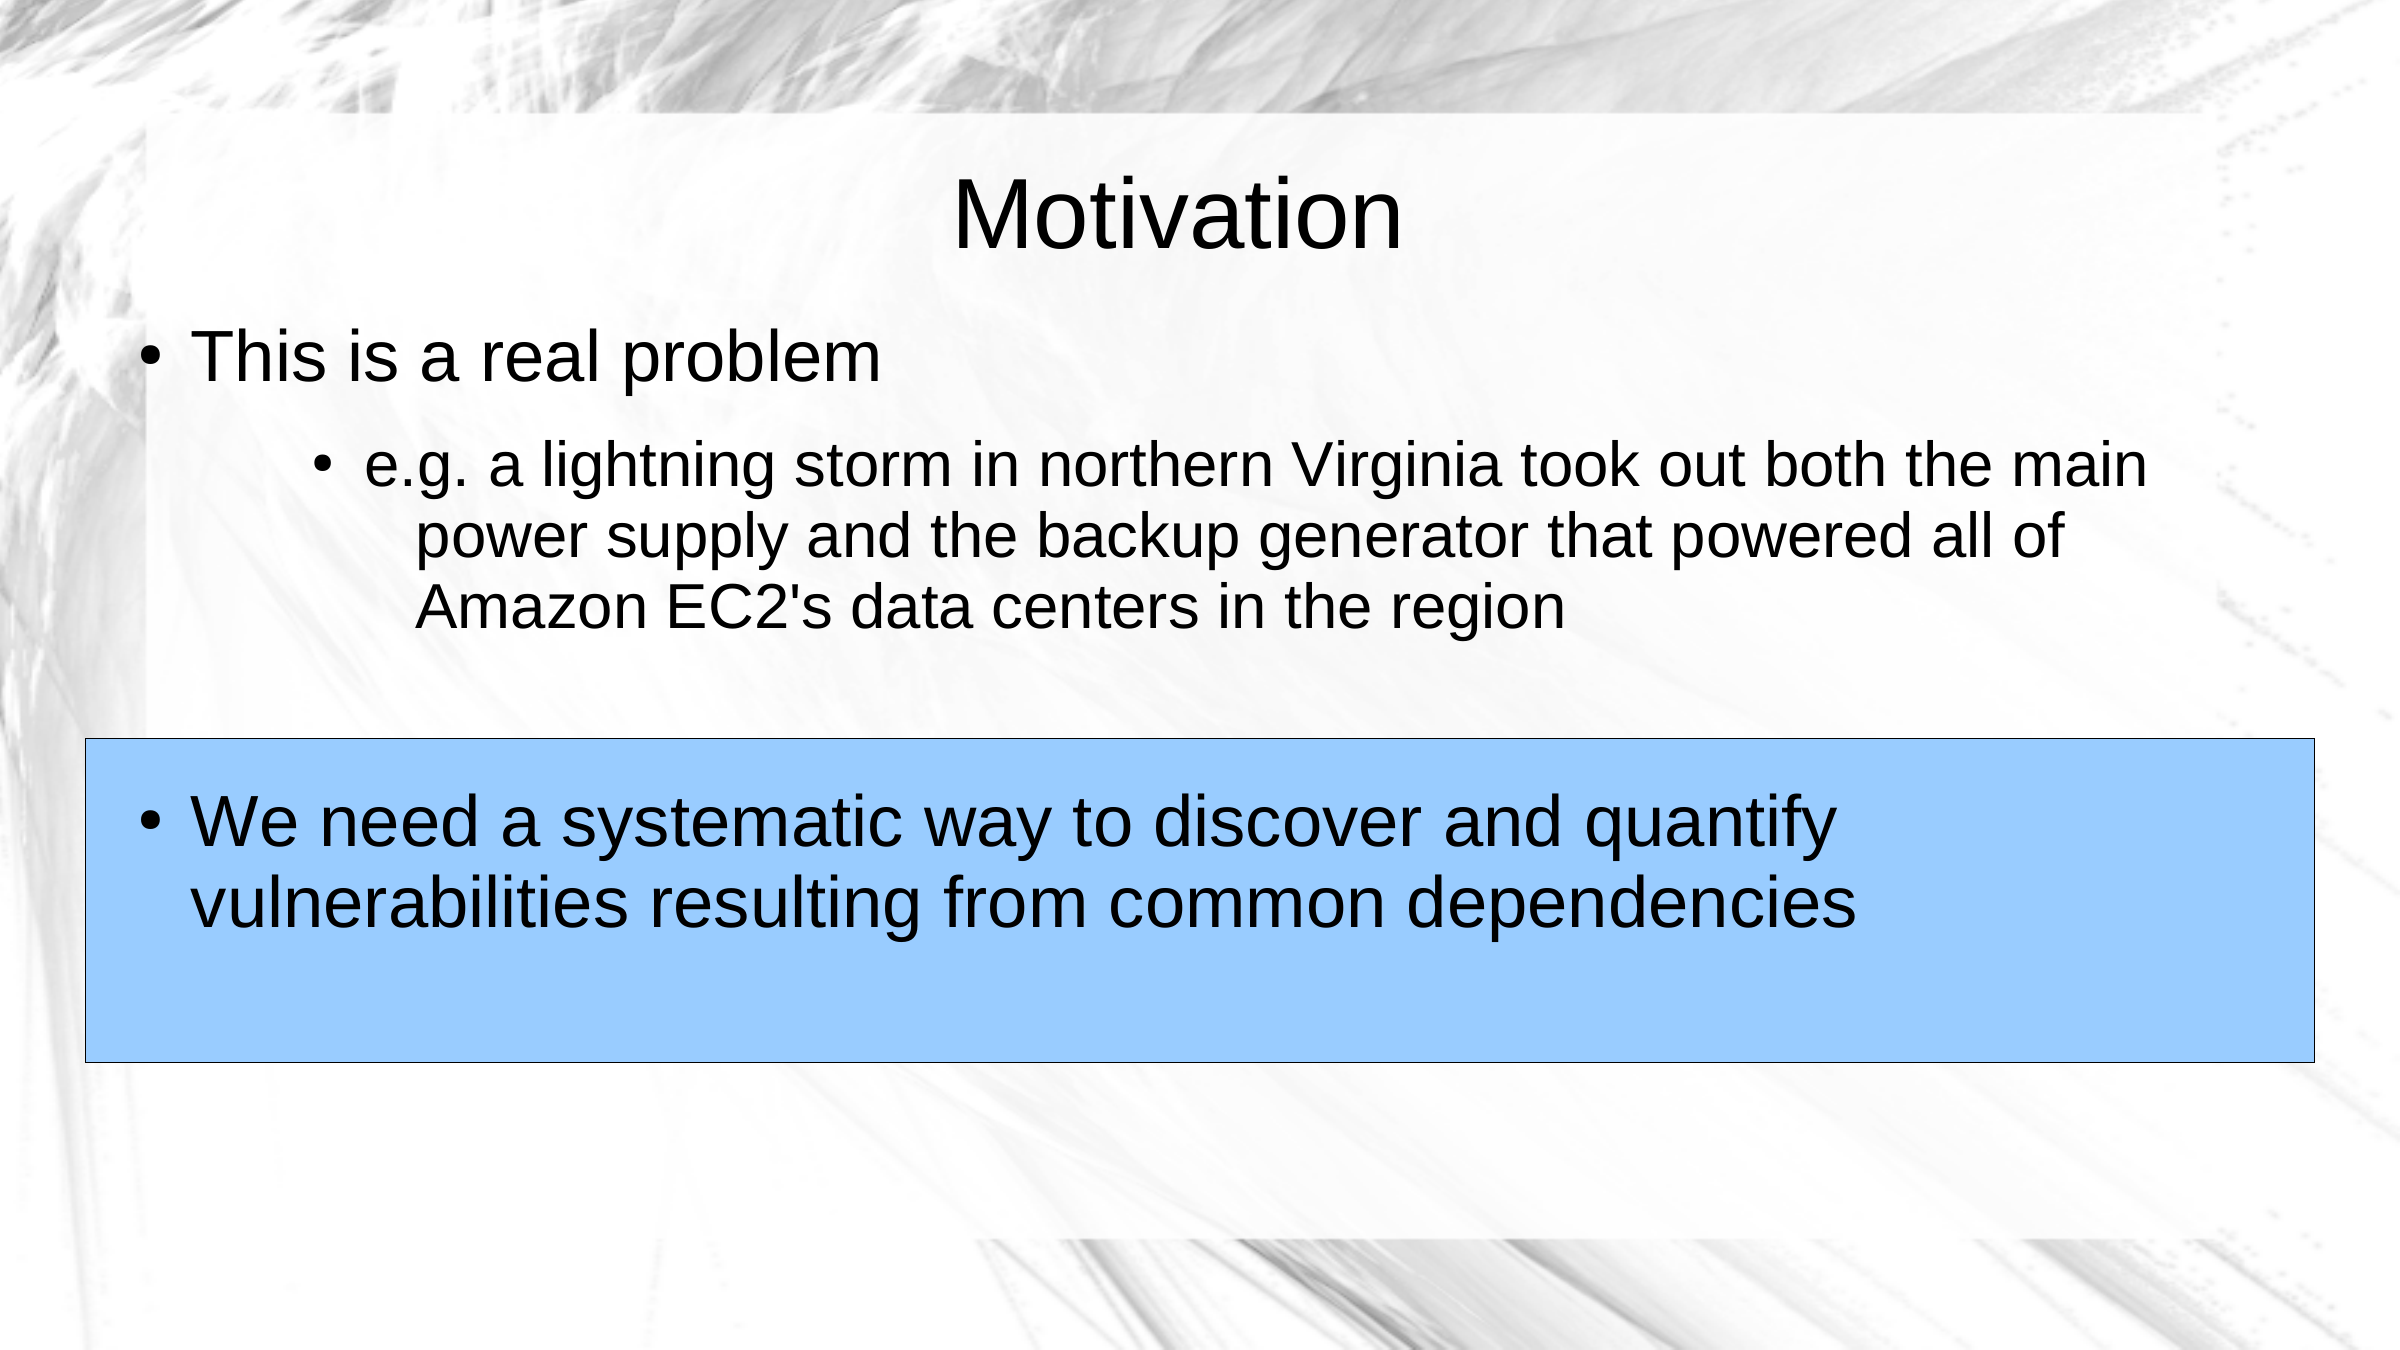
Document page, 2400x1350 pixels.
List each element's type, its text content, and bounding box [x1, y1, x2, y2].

picture [0, 0, 2400, 1350]
text_box [2272, 738, 2315, 1063]
text_box [85, 738, 120, 1063]
list This is a real problem e.g. a lightning storm in northern Virginia took out both the main power supply and the backup generator that powered all of Amazon EC2's data centers in the region We need a systematic way to discover and quantify vulnerabilities resulting from common dependencies [120, 315, 2272, 1207]
title Motivation [171, 122, 2186, 305]
